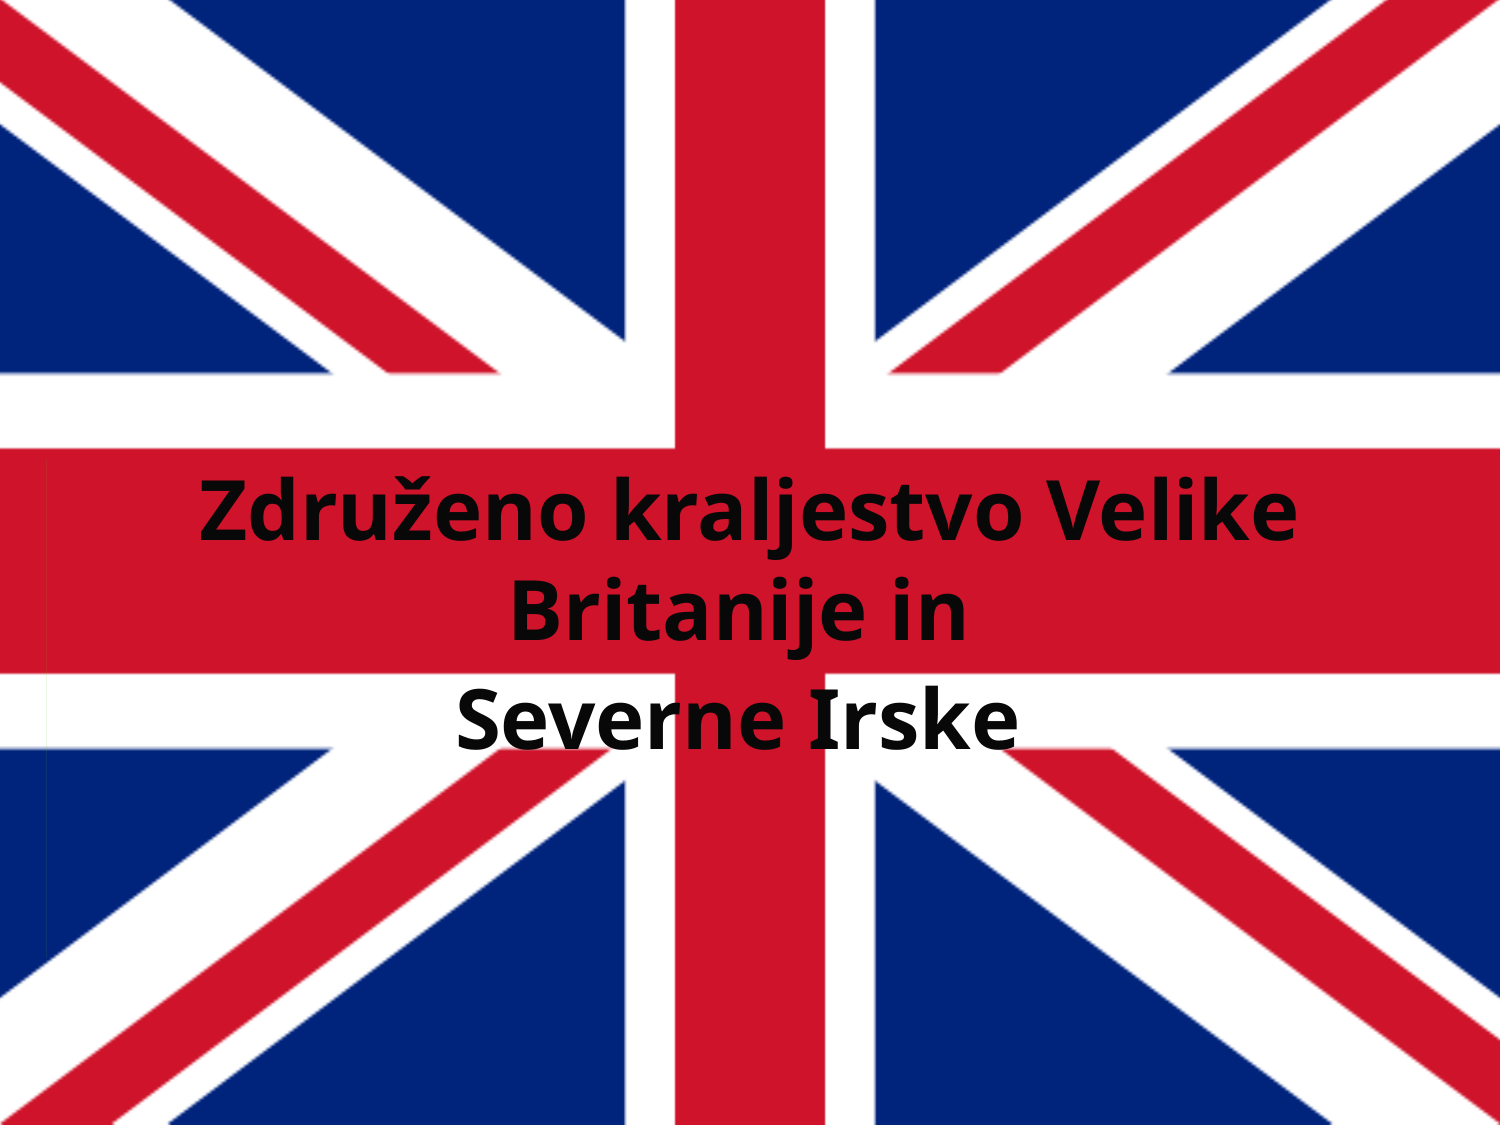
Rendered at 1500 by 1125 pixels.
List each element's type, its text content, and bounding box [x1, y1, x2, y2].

picture [0, 775, 1500, 1125]
title Združeno kraljestvo Velike Britanije in Severne Irske [0, 249, 1500, 775]
picture [0, 0, 1500, 249]
